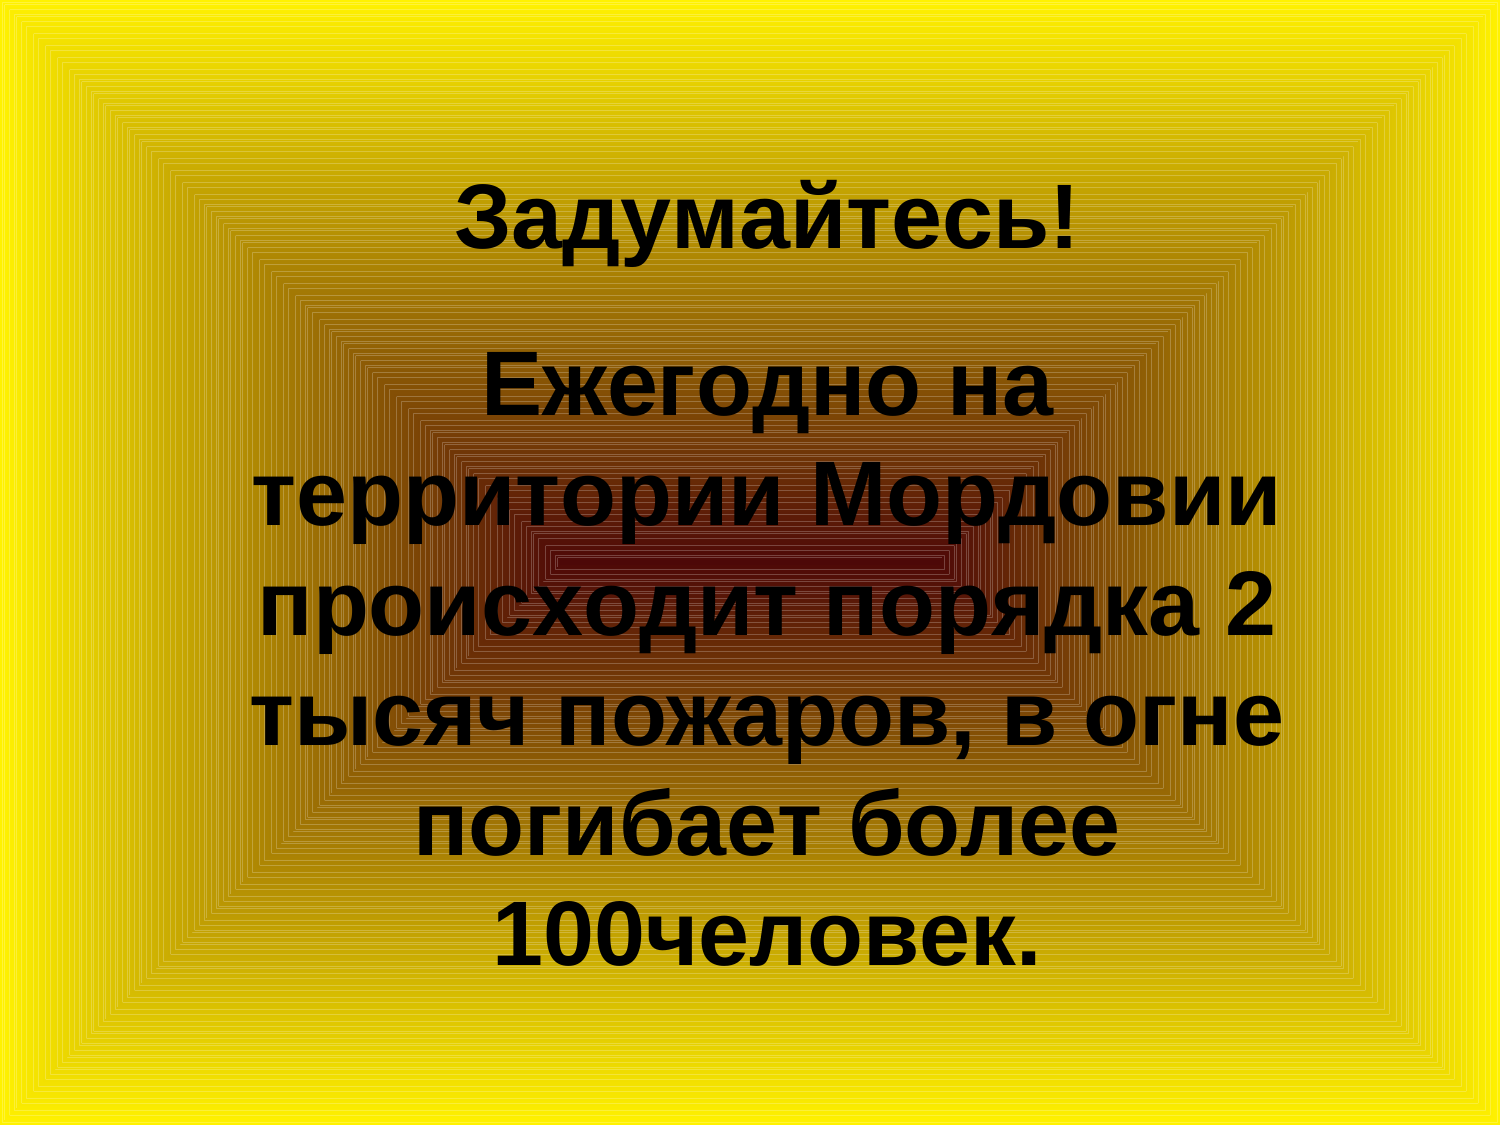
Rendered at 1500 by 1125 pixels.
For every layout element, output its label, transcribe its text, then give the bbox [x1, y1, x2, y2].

text_box Задумайтесь! Ежегодно на территории Мордовии происходит порядка 2 тысяч пожаров, в огне погибает более 100человек. [194, 148, 1341, 992]
